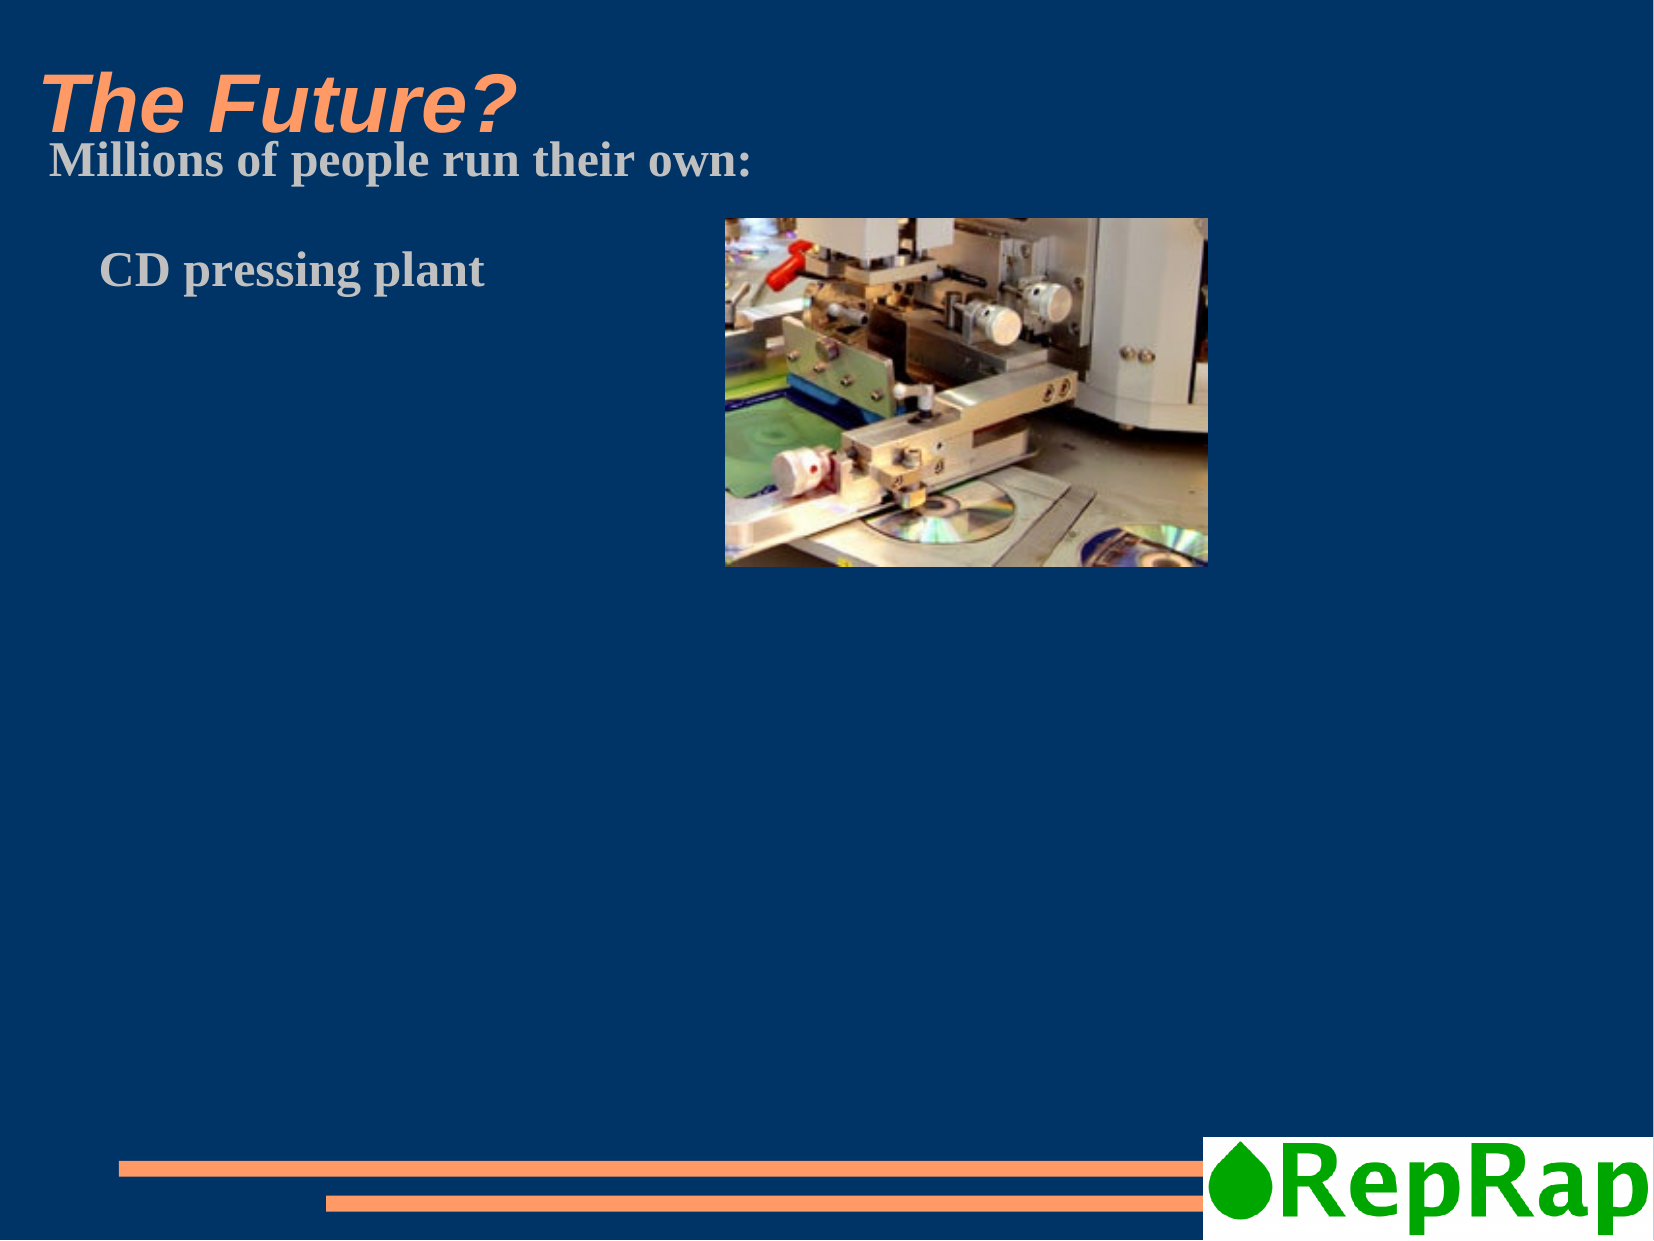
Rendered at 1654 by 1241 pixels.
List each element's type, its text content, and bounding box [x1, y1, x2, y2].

title The Future? [37, 0, 1532, 208]
picture [1203, 1137, 1654, 1241]
picture [725, 218, 1208, 567]
text_box Millions of people run their own: CD pressing plant [48, 20, 1417, 835]
